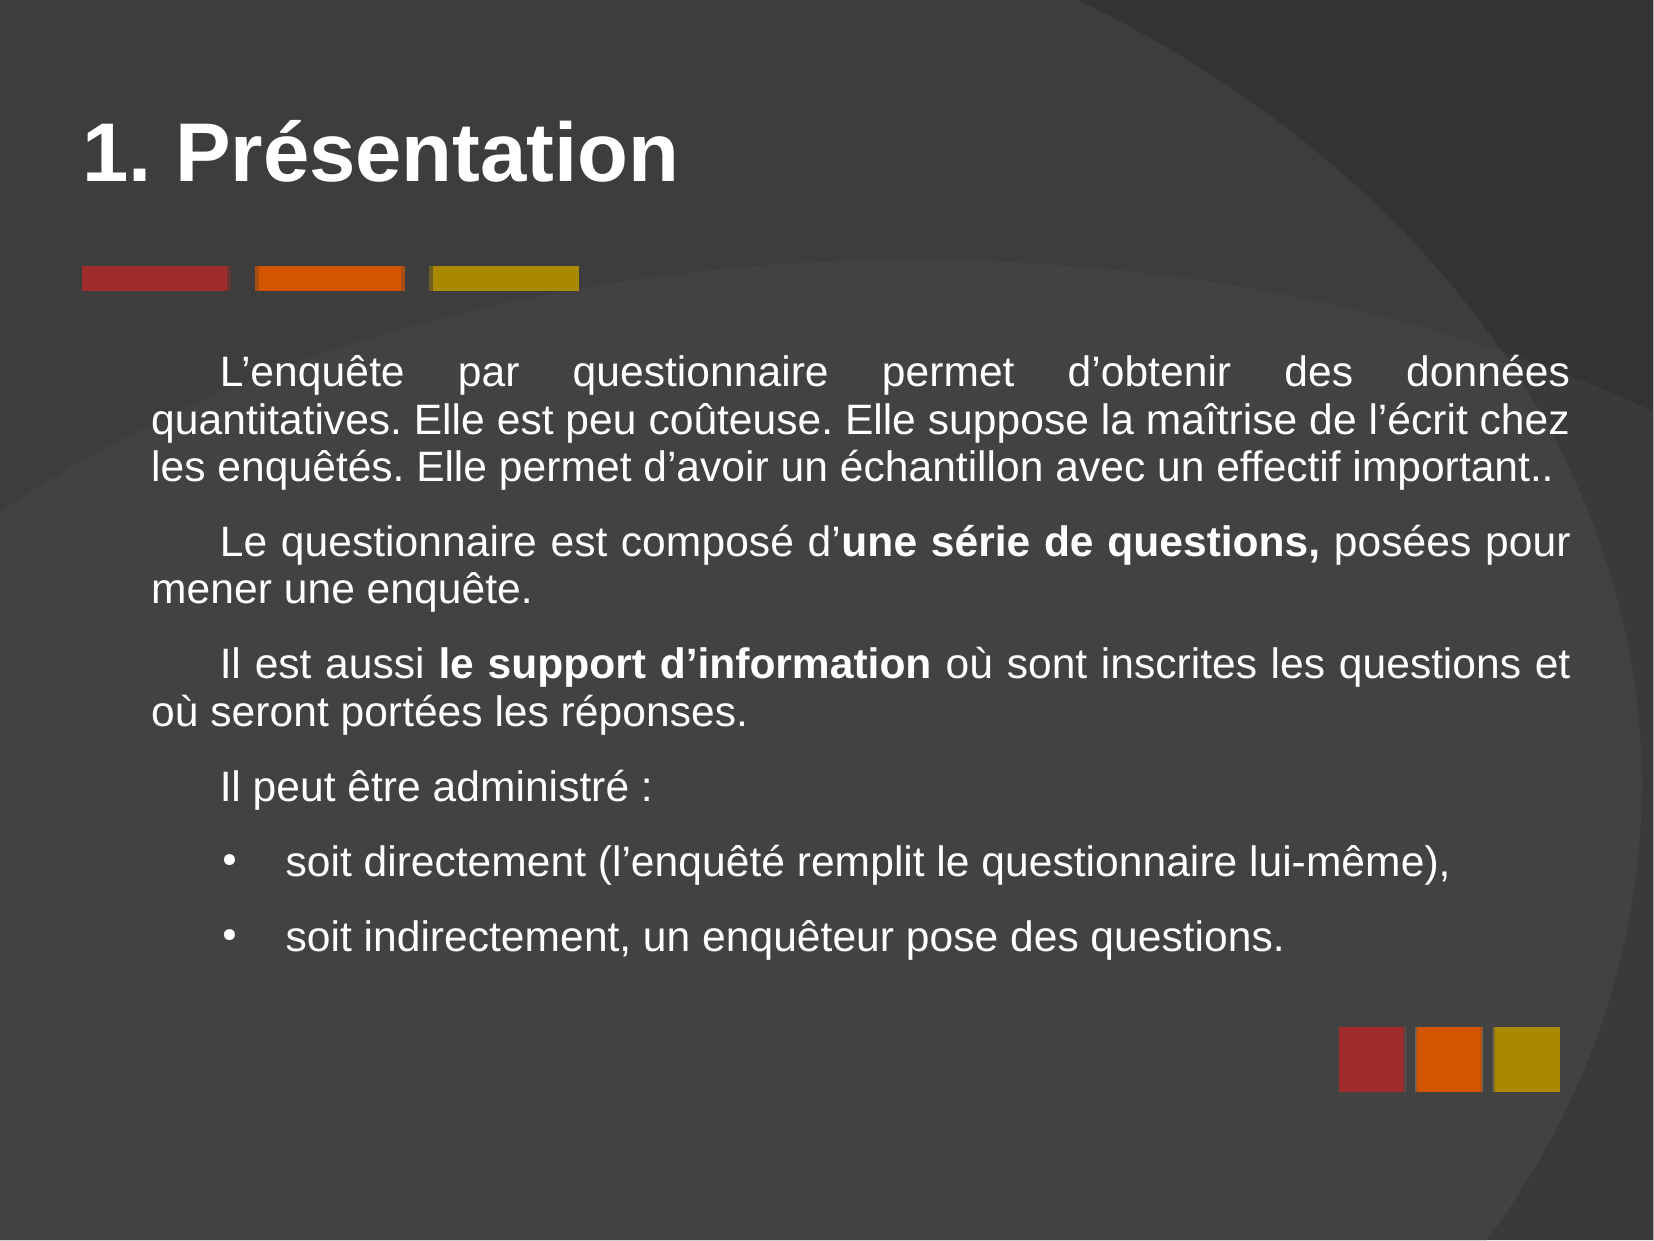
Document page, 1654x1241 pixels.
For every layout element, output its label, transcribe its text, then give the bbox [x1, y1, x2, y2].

list L’enquête par questionnaire permet d’obtenir des données quantitatives. Elle est peu coûteuse. Elle suppose la maîtrise de l’écrit chez les enquêtés. Elle permet d’avoir un échantillon avec un effectif important.. Le questionnaire est composé d’une série de questions, posées pour mener une enquête. Il est aussi le support d’information où sont inscrites les questions et où seront portées les réponses. Il peut être administré : soit directement (l’enquêté remplit le questionnaire lui-même), soit indirectement, un enquêteur pose des questions. [82, 290, 1571, 1010]
picture [1339, 1027, 1560, 1092]
title 1. Présentation [82, 49, 1571, 257]
picture [82, 266, 579, 290]
